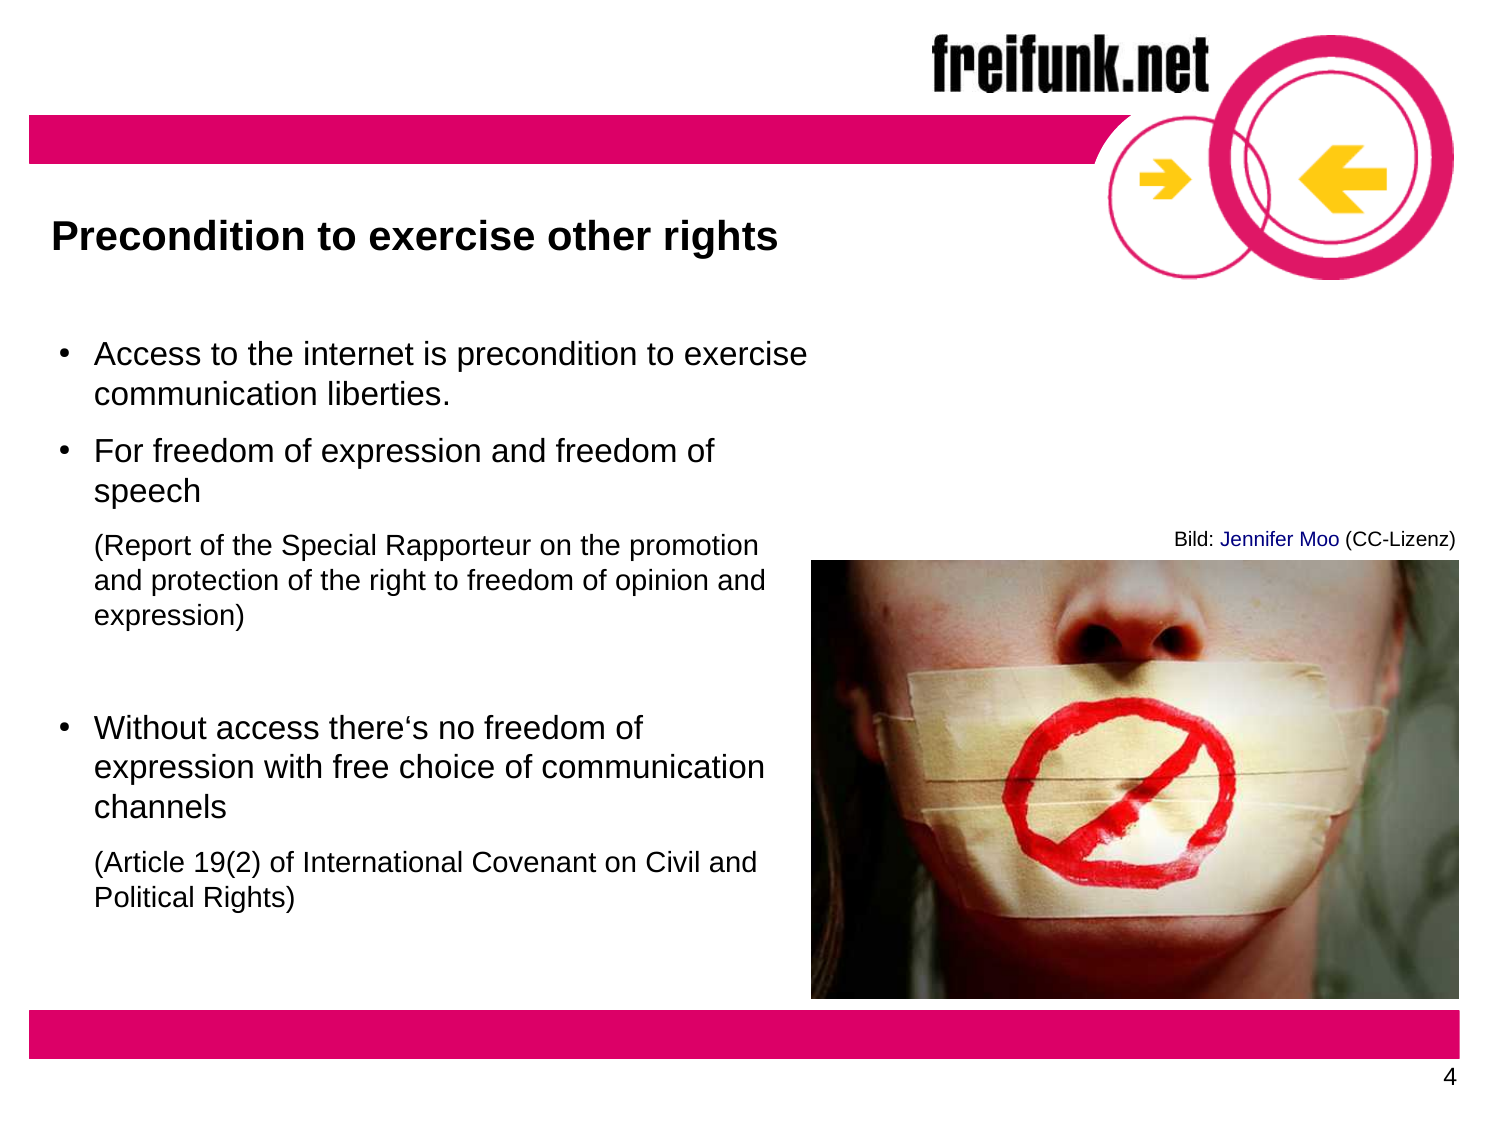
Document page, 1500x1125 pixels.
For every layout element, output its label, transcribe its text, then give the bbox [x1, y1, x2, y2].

picture [811, 560, 1459, 999]
text_box Precondition to exercise other rights [51, 209, 1044, 289]
text_box Bild: Jennifer Moo (CC-Lizenz) [1174, 526, 1458, 550]
text_box Access to the internet is precondition to exercise communication liberties. For freedom of expression and freedom of speech (Report of the Special Rapporteur on the promotion and protection of the right to freedom of opinion and expression) Without access there‘s no freedom of expression with free choice of communication channels (Article 19(2) of International Covenant on Civil and Political Rights) [58, 333, 825, 938]
picture [932, 34, 1454, 280]
